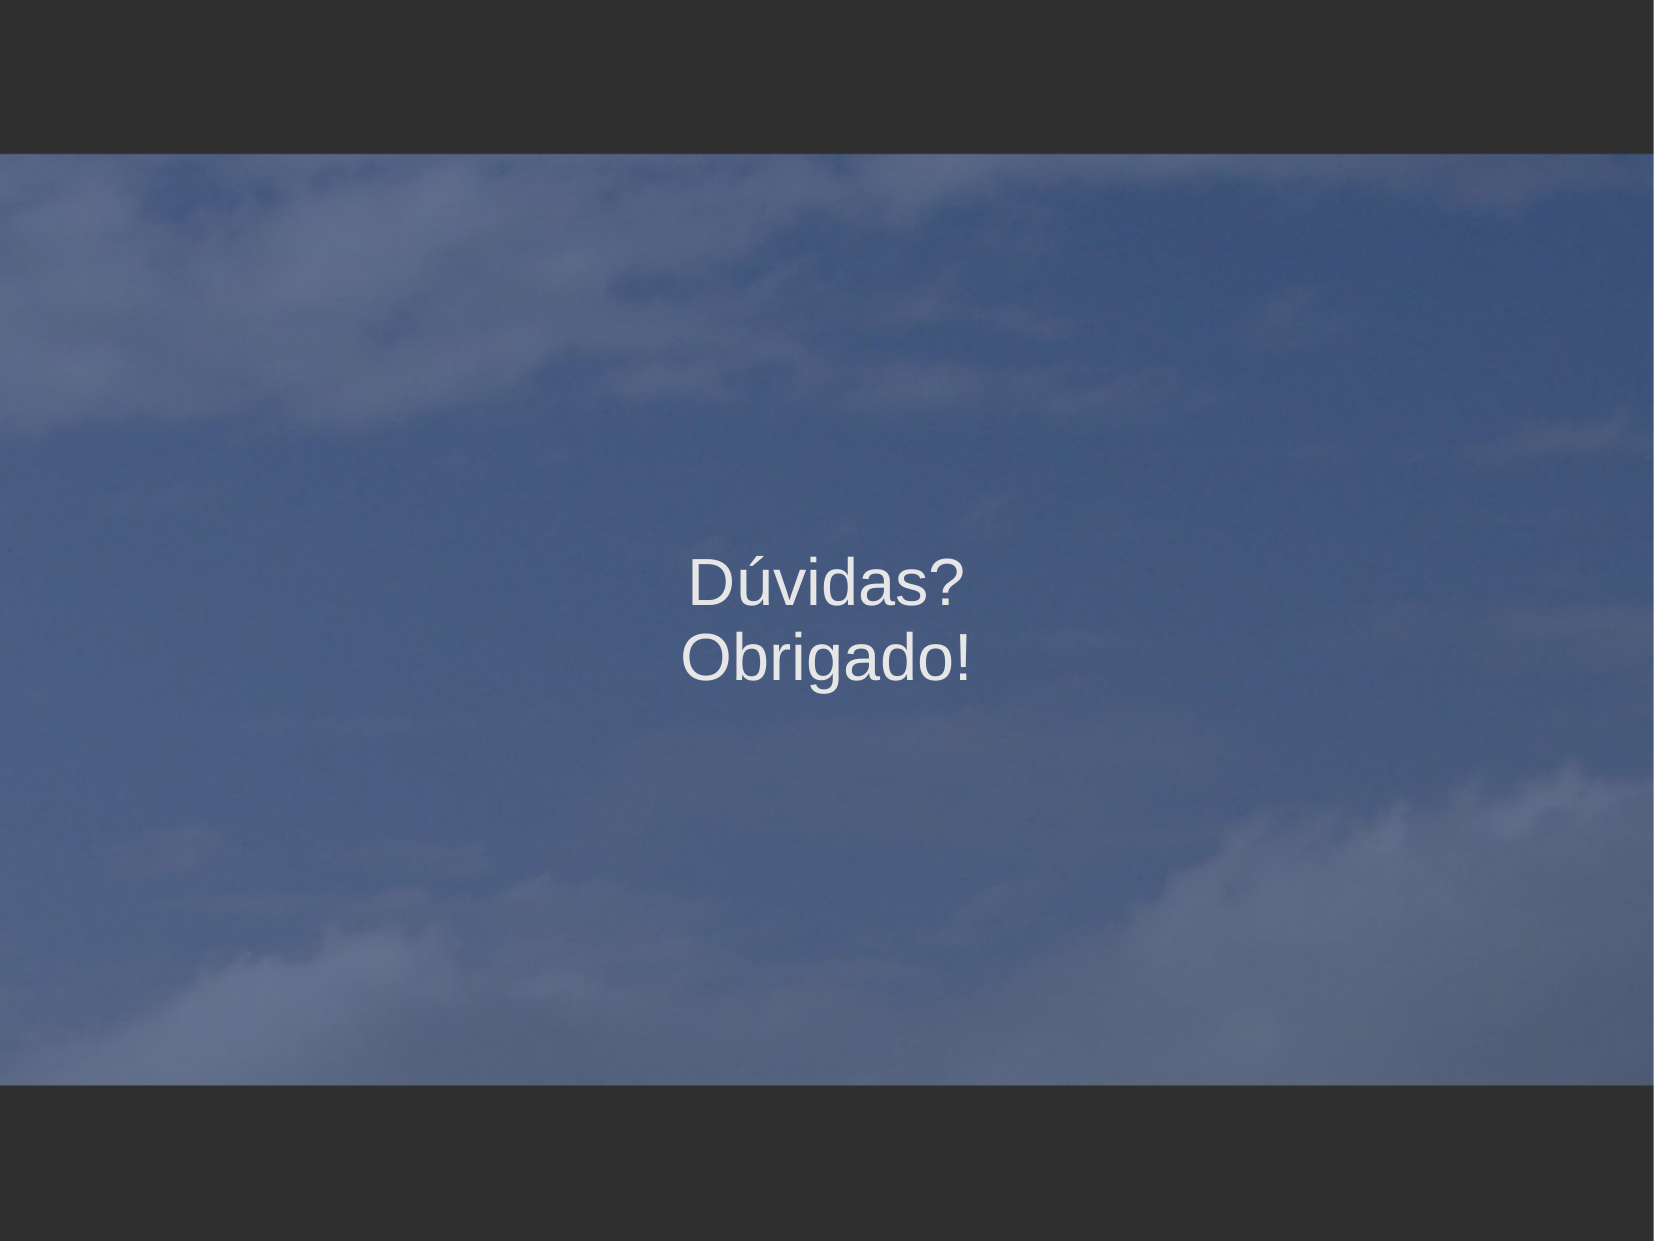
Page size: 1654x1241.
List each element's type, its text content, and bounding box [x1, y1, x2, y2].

subtitle Dúvidas? Obrigado! [29, 184, 1625, 1056]
picture [0, 0, 1654, 1241]
